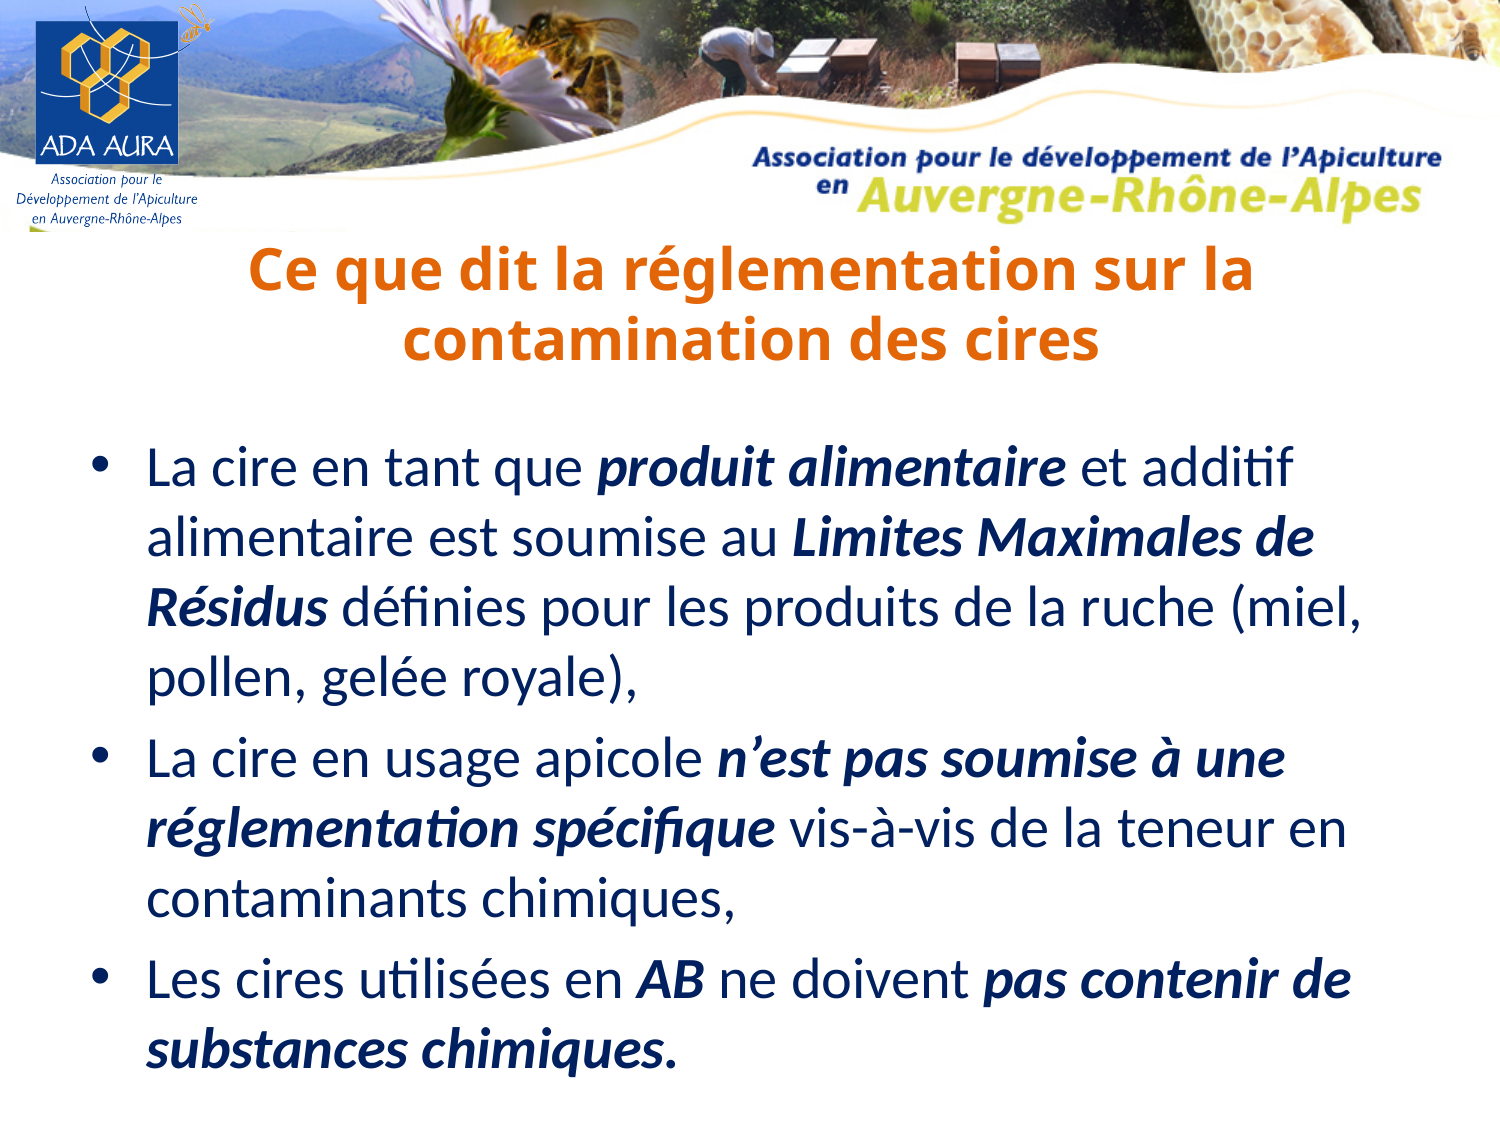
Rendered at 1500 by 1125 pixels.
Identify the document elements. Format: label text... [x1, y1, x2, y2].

title Ce que dit la réglementation sur la contamination des cires [76, 243, 1427, 361]
picture [0, 0, 1500, 232]
list La cire en tant que produit alimentaire et additif alimentaire est soumise au Limites Maximales de Résidus définies pour les produits de la ruche (miel, pollen, gelée royale), La cire en usage apicole n’est pas soumise à une réglementation spécifique vis-à-vis de la teneur en contaminants chimiques, Les cires utilisées en AB ne doivent pas contenir de substances chimiques. [75, 420, 1427, 1094]
